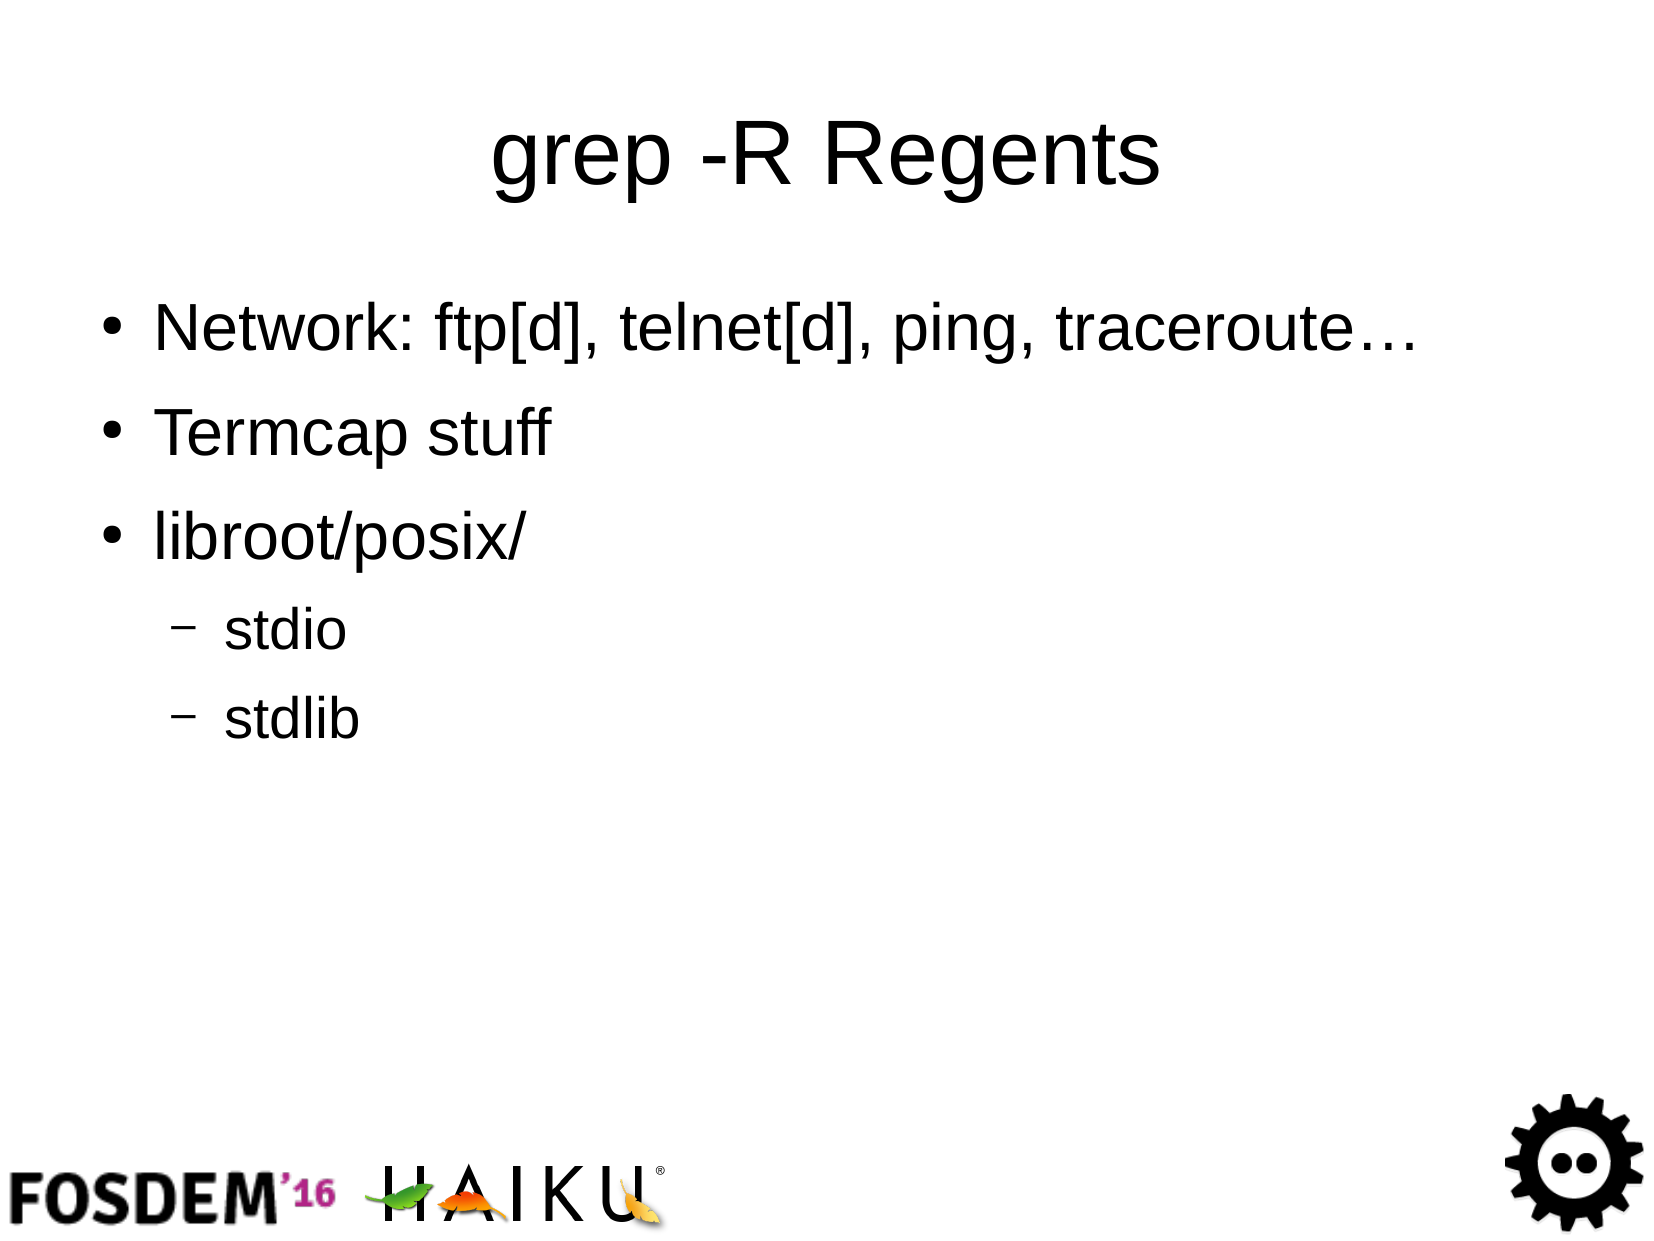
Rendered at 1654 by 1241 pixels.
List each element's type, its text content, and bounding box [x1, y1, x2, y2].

picture [0, 1152, 350, 1241]
list Network: ftp[d], telnet[d], ping, traceroute… Termcap stuff libroot/posix/ stdio stdlib [82, 290, 1571, 1010]
title grep -R Regents [82, 49, 1571, 257]
picture [363, 1163, 670, 1235]
picture [1505, 1094, 1648, 1235]
